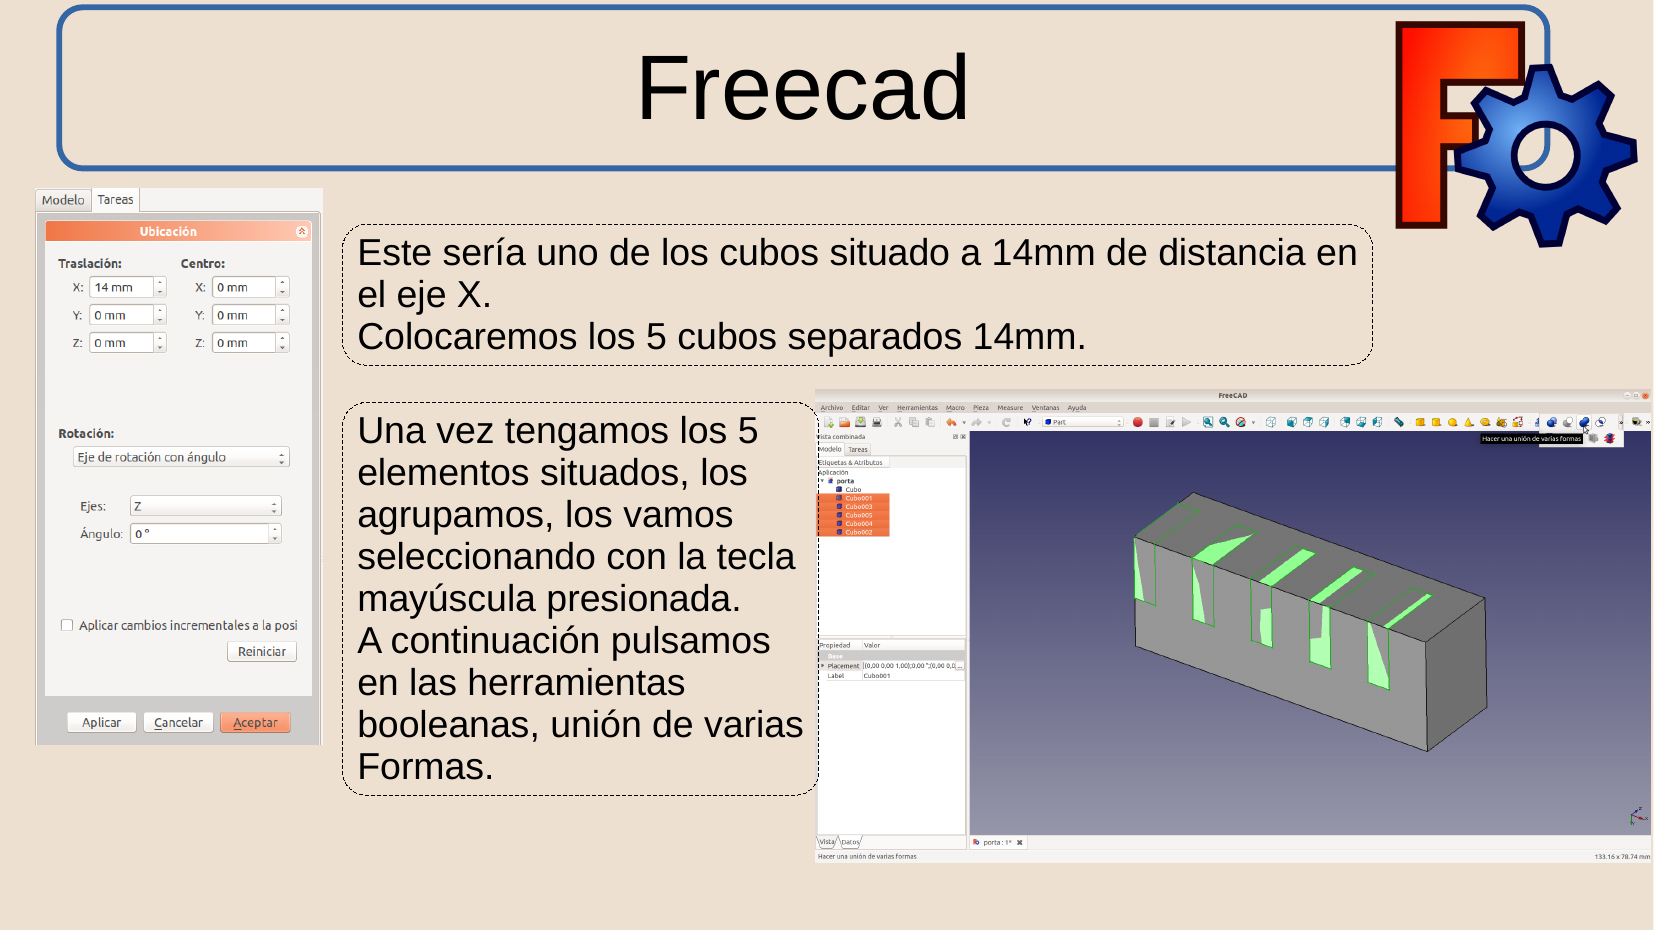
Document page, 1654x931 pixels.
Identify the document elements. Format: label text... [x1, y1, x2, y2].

title Freecad [59, 7, 1381, 169]
text_box Una vez tengamos los 5 elementos situados, los agrupamos, los vamos seleccionando con la tecla mayúscula presionada. A continuación pulsamos en las herramientas booleanas, unión de varias Formas. [342, 402, 819, 796]
picture [35, 188, 323, 745]
picture [1381, 0, 1654, 271]
picture [815, 389, 1651, 863]
text_box Este sería uno de los cubos situado a 14mm de distancia en el eje X. Colocaremos los 5 cubos separados 14mm. [342, 224, 1373, 366]
